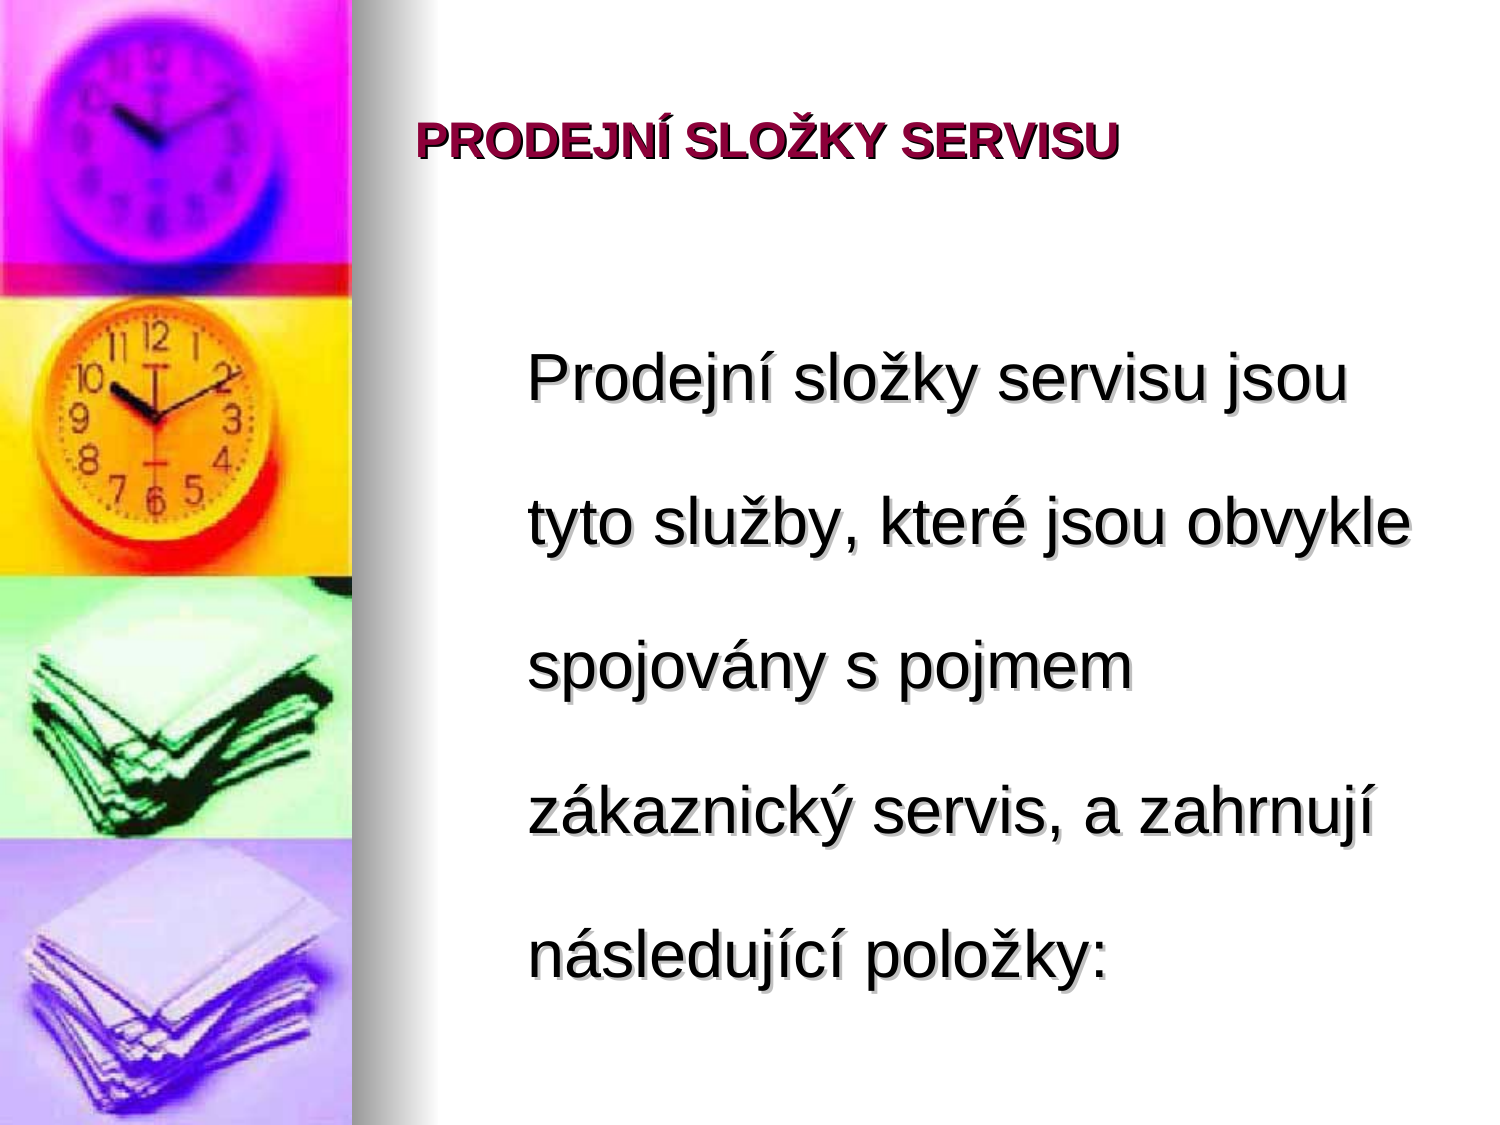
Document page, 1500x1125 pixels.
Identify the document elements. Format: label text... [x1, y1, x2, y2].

list Prodejní složky servisu jsou tyto služby, které jsou obvykle spojovány s pojmem zákaznický servis, a zahrnují následující položky: [399, 262, 1450, 1000]
title PRODEJNÍ SLOŽKY SERVISU [399, 37, 1450, 238]
